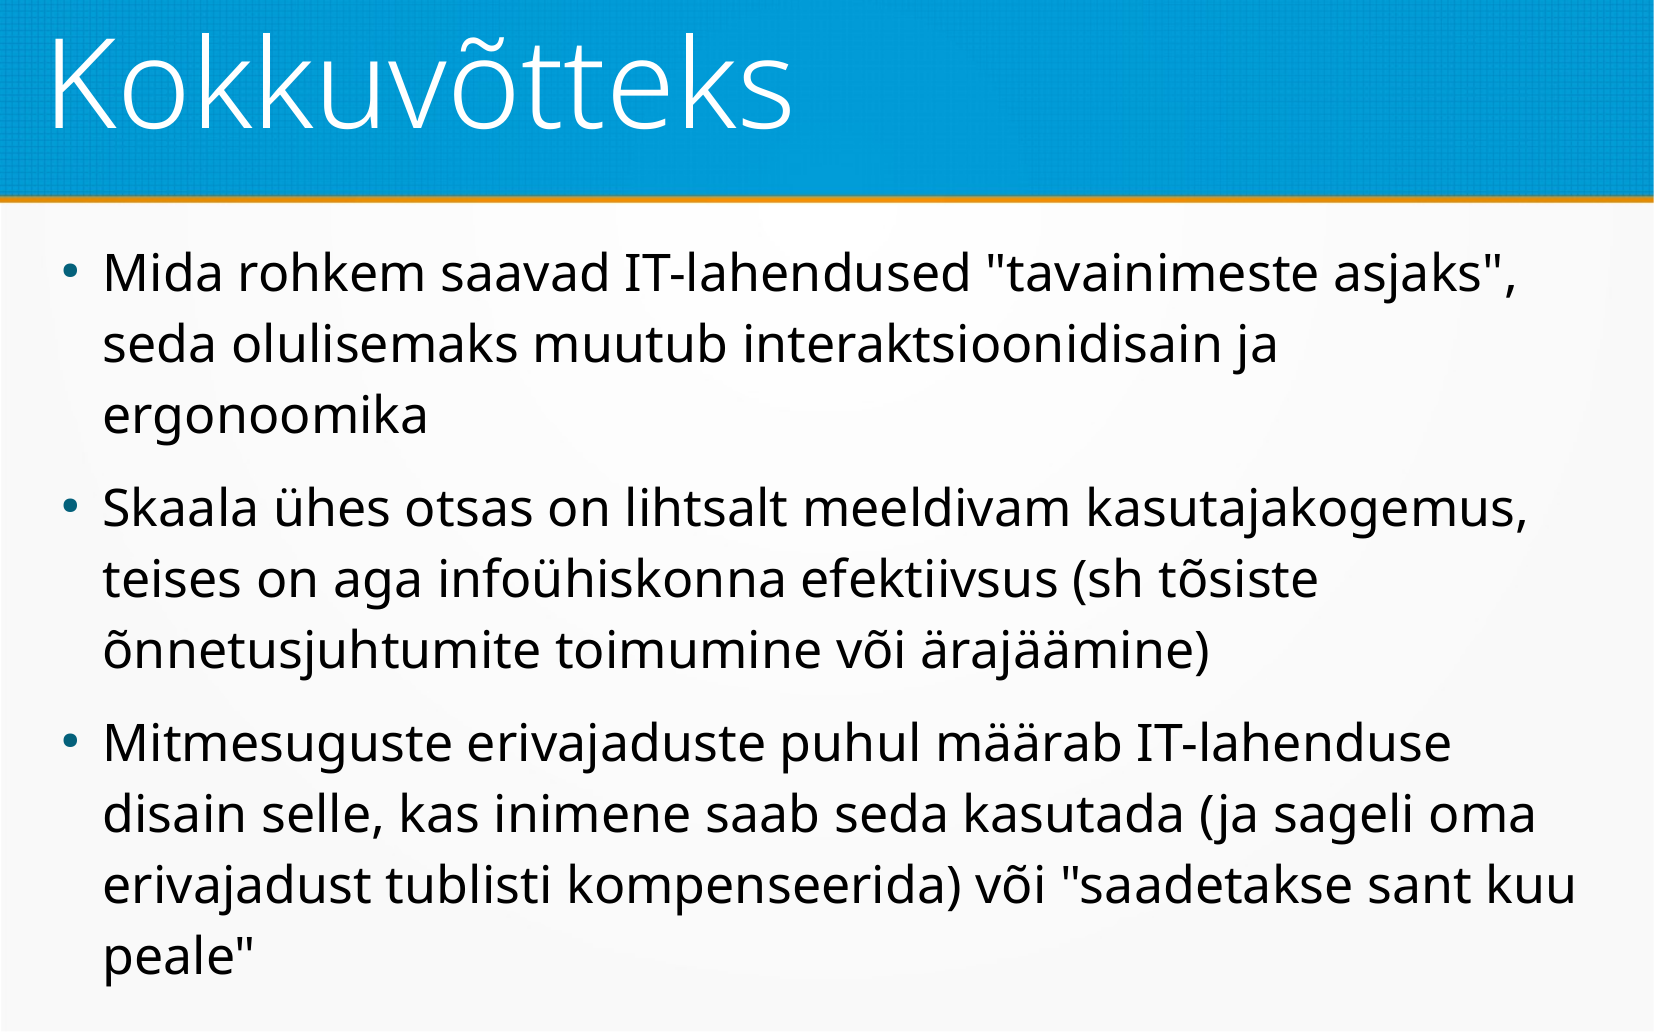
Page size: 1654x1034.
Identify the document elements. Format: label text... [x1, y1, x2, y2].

list Mida rohkem saavad IT-lahendused "tavainimeste asjaks", seda olulisemaks muutub interaktsioonidisain ja ergonoomika Skaala ühes otsas on lihtsalt meeldivam kasutajakogemus, teises on aga infoühiskonna efektiivsus (sh tõsiste õnnetusjuhtumite toimumine või ärajäämine) Mitmesuguste erivajaduste puhul määrab IT-lahenduse disain selle, kas inimene saab seda kasutada (ja sageli oma erivajadust tublisti kompenseerida) või "saadetakse sant kuu peale" [47, 236, 1607, 1002]
title Kokkuvõtteks [43, 0, 1619, 166]
picture [0, 195, 1654, 1034]
